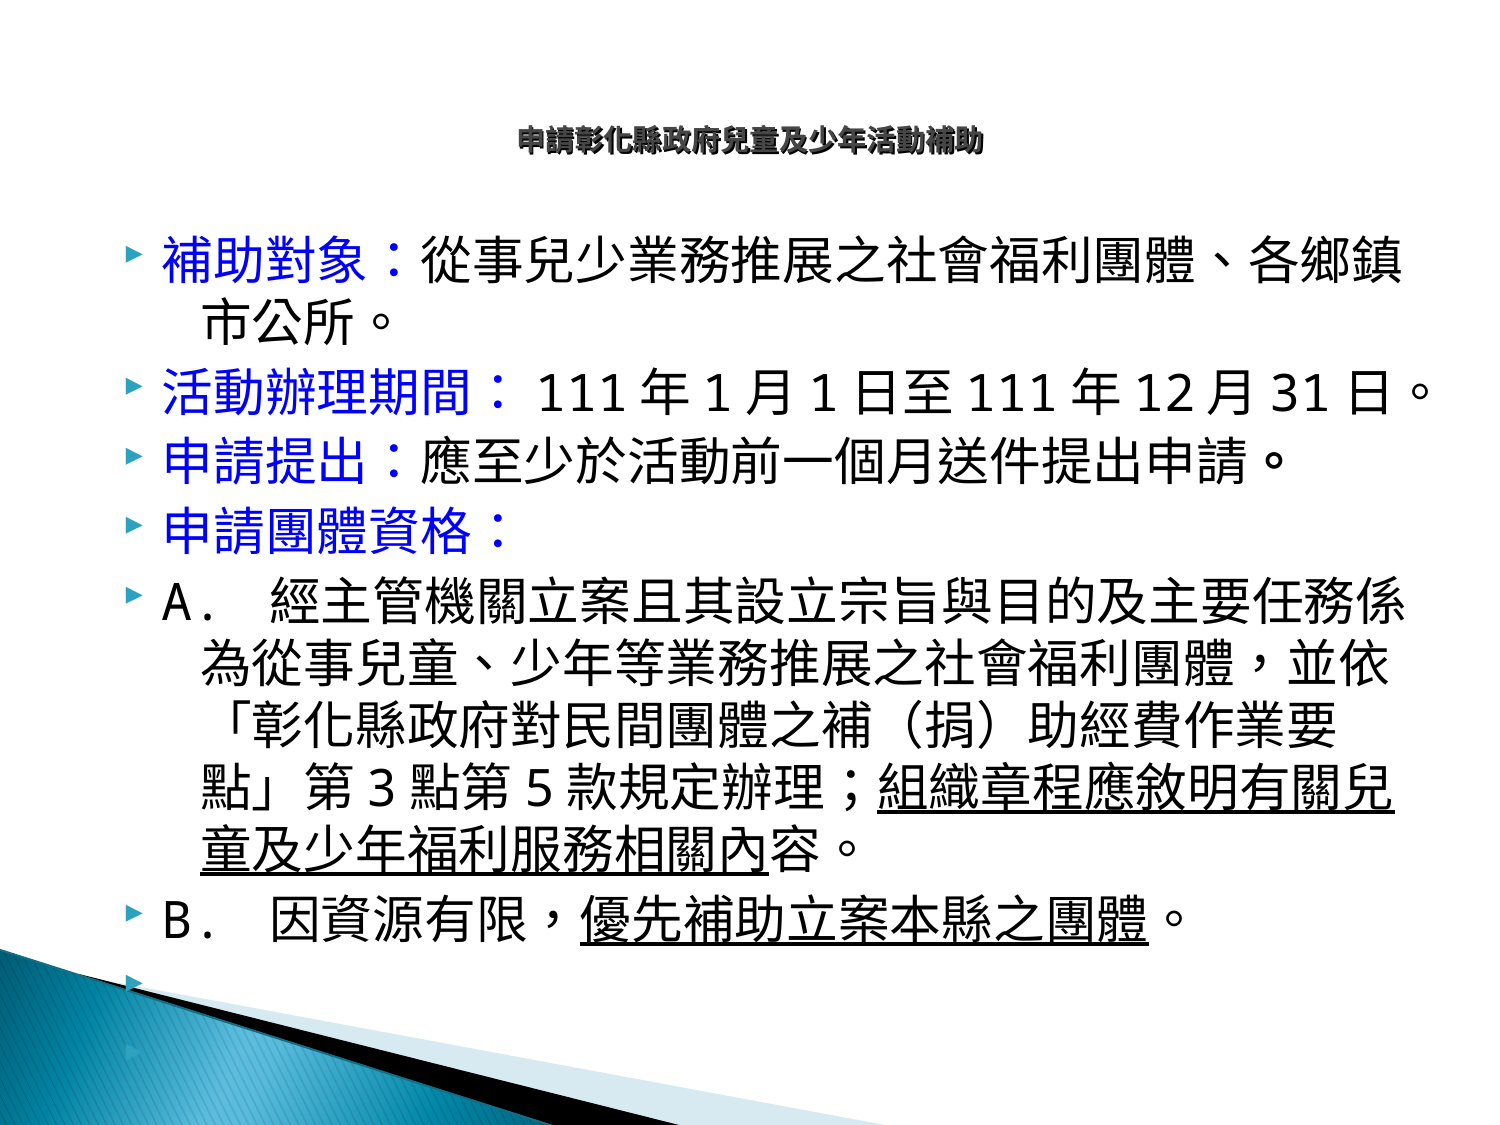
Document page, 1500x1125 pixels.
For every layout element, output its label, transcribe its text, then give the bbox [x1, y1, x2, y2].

title 申請彰化縣政府兒童及少年活動補助 [75, 45, 1426, 233]
list 補助對象：從事兒少業務推展之社會福利團體、各鄉鎮市公所。 活動辦理期間：111年1月1日至111年12月31日。 申請提出：應至少於活動前一個月送件提出申請。 申請團體資格： A. 經主管機關立案且其設立宗旨與目的及主要任務係為從事兒童、少年等業務推展之社會福利團體，並依「彰化縣政府對民間團體之補（捐）助經費作業要點」第3點第5款規定辦理；組織章程應敘明有關兒童及少年福利服務相關內容。 B. 因資源有限，優先補助立案本縣之團體。 [75, 233, 1426, 963]
